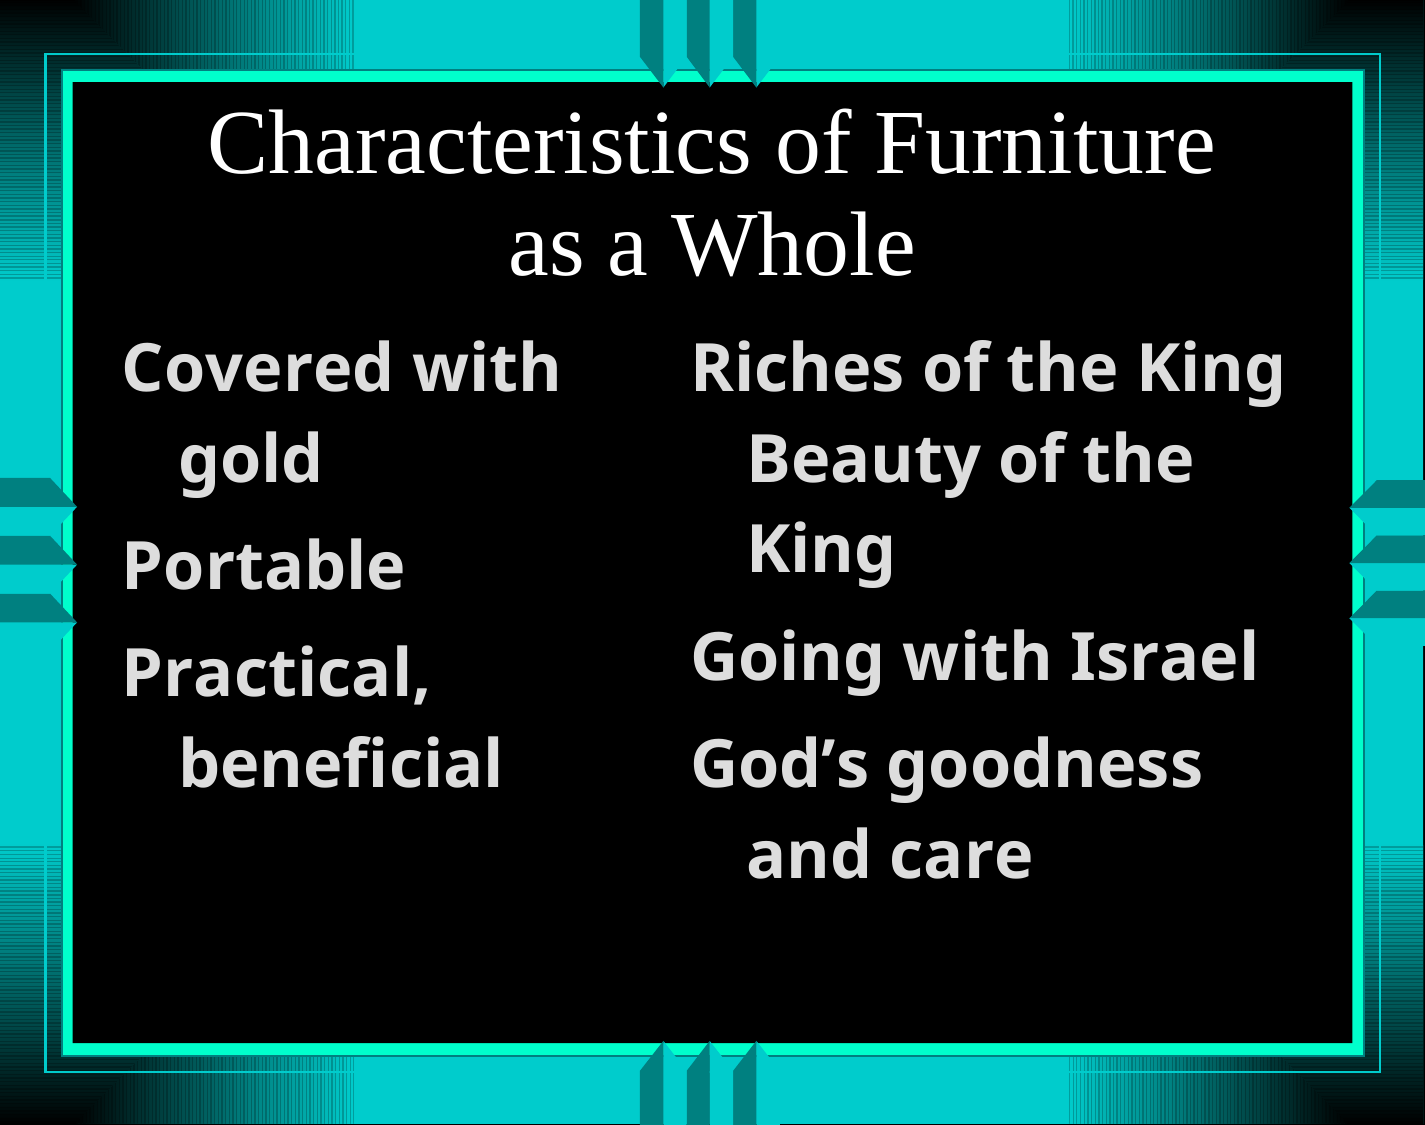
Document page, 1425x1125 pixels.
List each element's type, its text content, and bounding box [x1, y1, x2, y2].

list Riches of the King Beauty of the King Going with Israel God’s goodness and care [701, 312, 1351, 988]
list Covered with gold Portable Practical, beneficial [106, 312, 701, 988]
title Characteristics of Furniture as a Whole [106, 84, 1319, 303]
